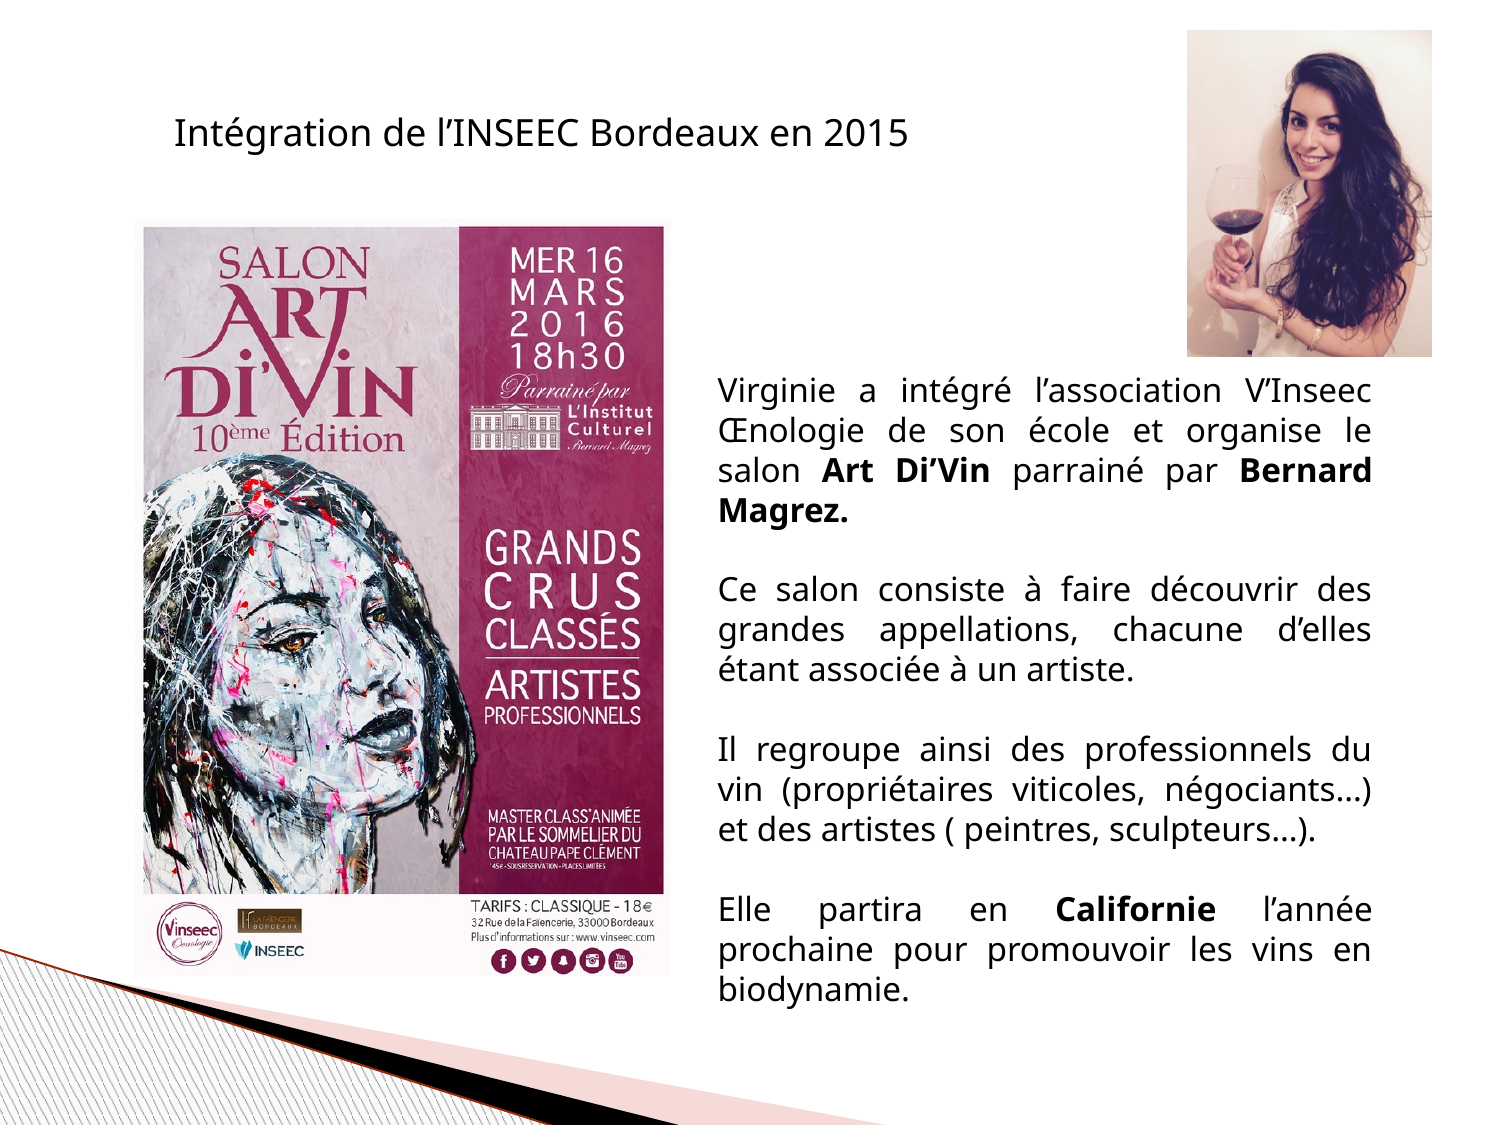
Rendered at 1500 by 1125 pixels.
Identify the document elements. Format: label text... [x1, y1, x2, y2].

picture [1187, 30, 1432, 357]
picture [135, 219, 671, 976]
text_box Virginie a intégré l’association V’Inseec Œnologie de son école et organise le salon Art Di’Vin parrainé par Bernard Magrez. Ce salon consiste à faire découvrir des grandes appellations, chacune d’elles étant associée à un artiste. Il regroupe ainsi des professionnels du vin (propriétaires viticoles, négociants…) et des artistes ( peintres, sculpteurs…). Elle partira en Californie l’année prochaine pour promouvoir les vins en biodynamie. [702, 361, 1388, 1061]
text_box Intégration de l’INSEEC Bordeaux en 2015 [159, 101, 1117, 162]
picture [0, 952, 543, 1125]
